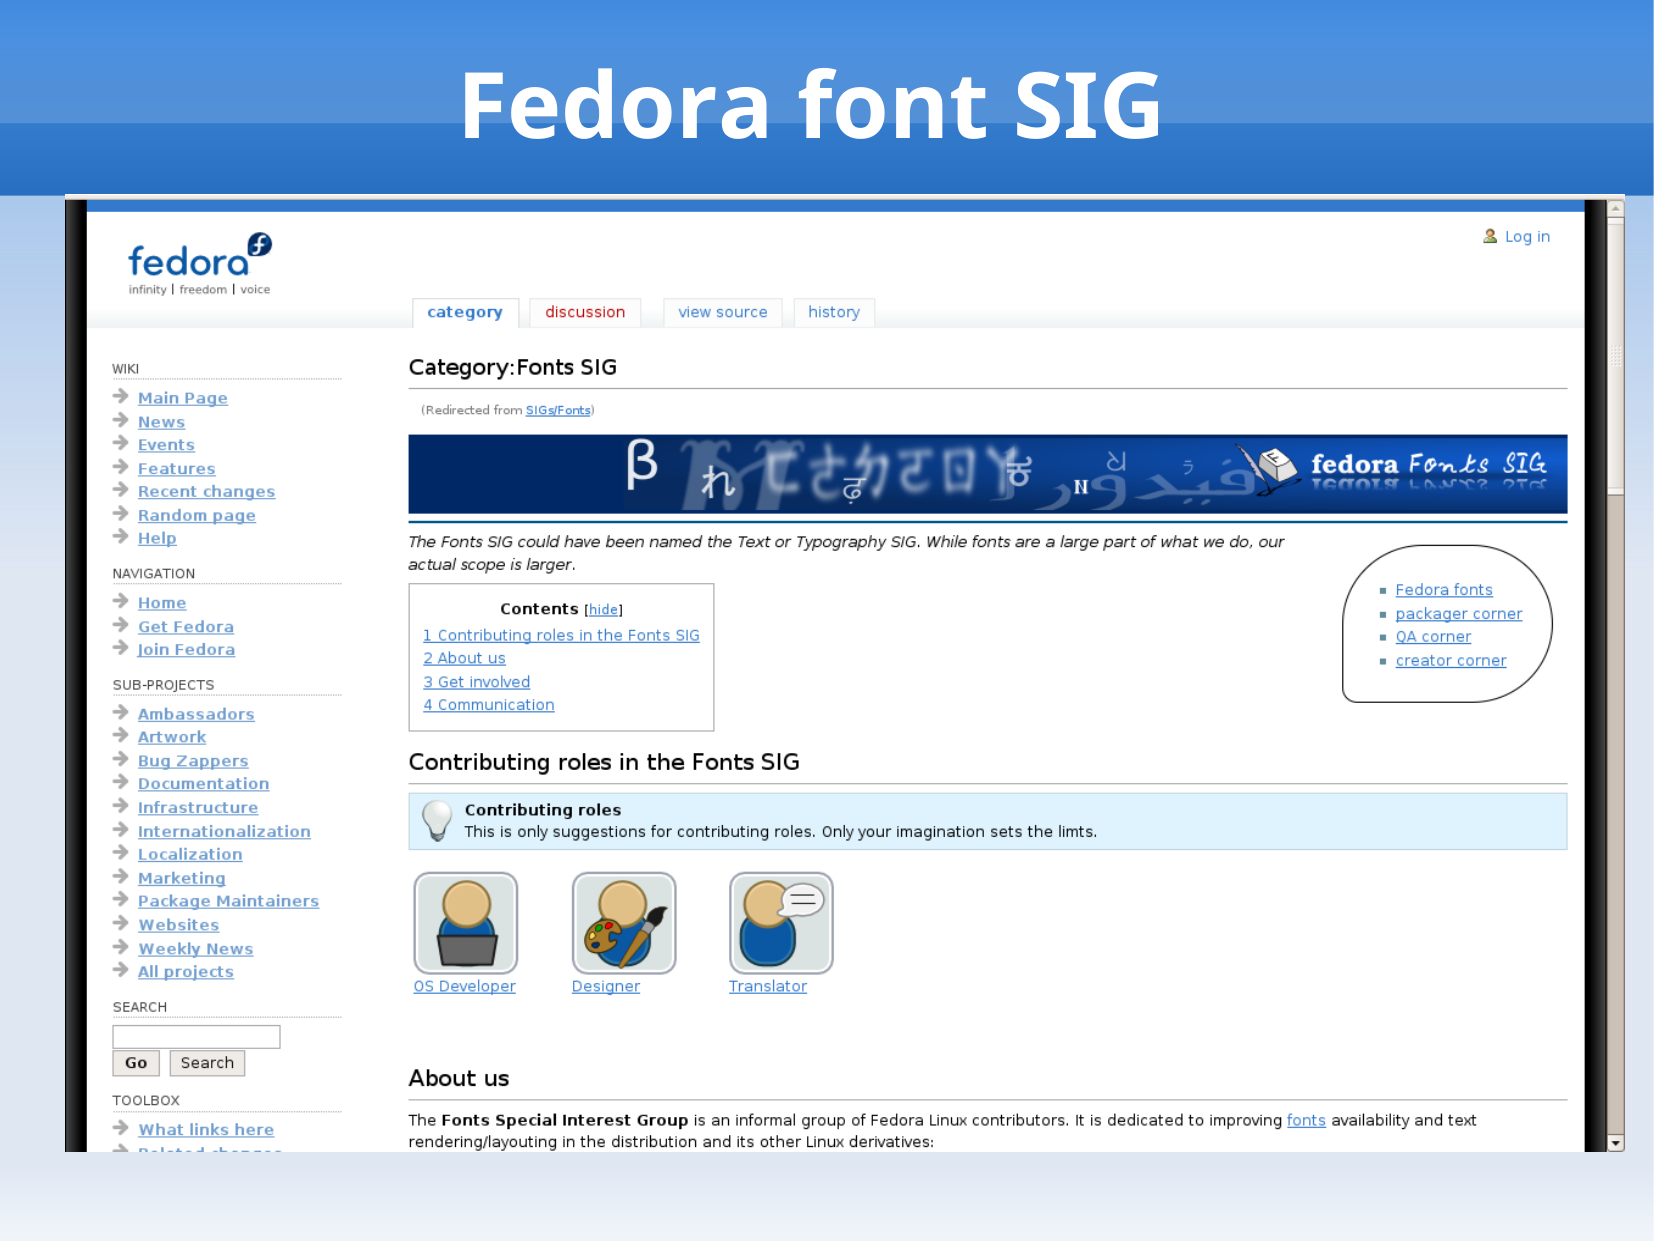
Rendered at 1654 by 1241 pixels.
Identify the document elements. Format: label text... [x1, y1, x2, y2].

picture [0, 0, 1654, 1241]
title Fedora font SIG [59, 29, 1565, 178]
